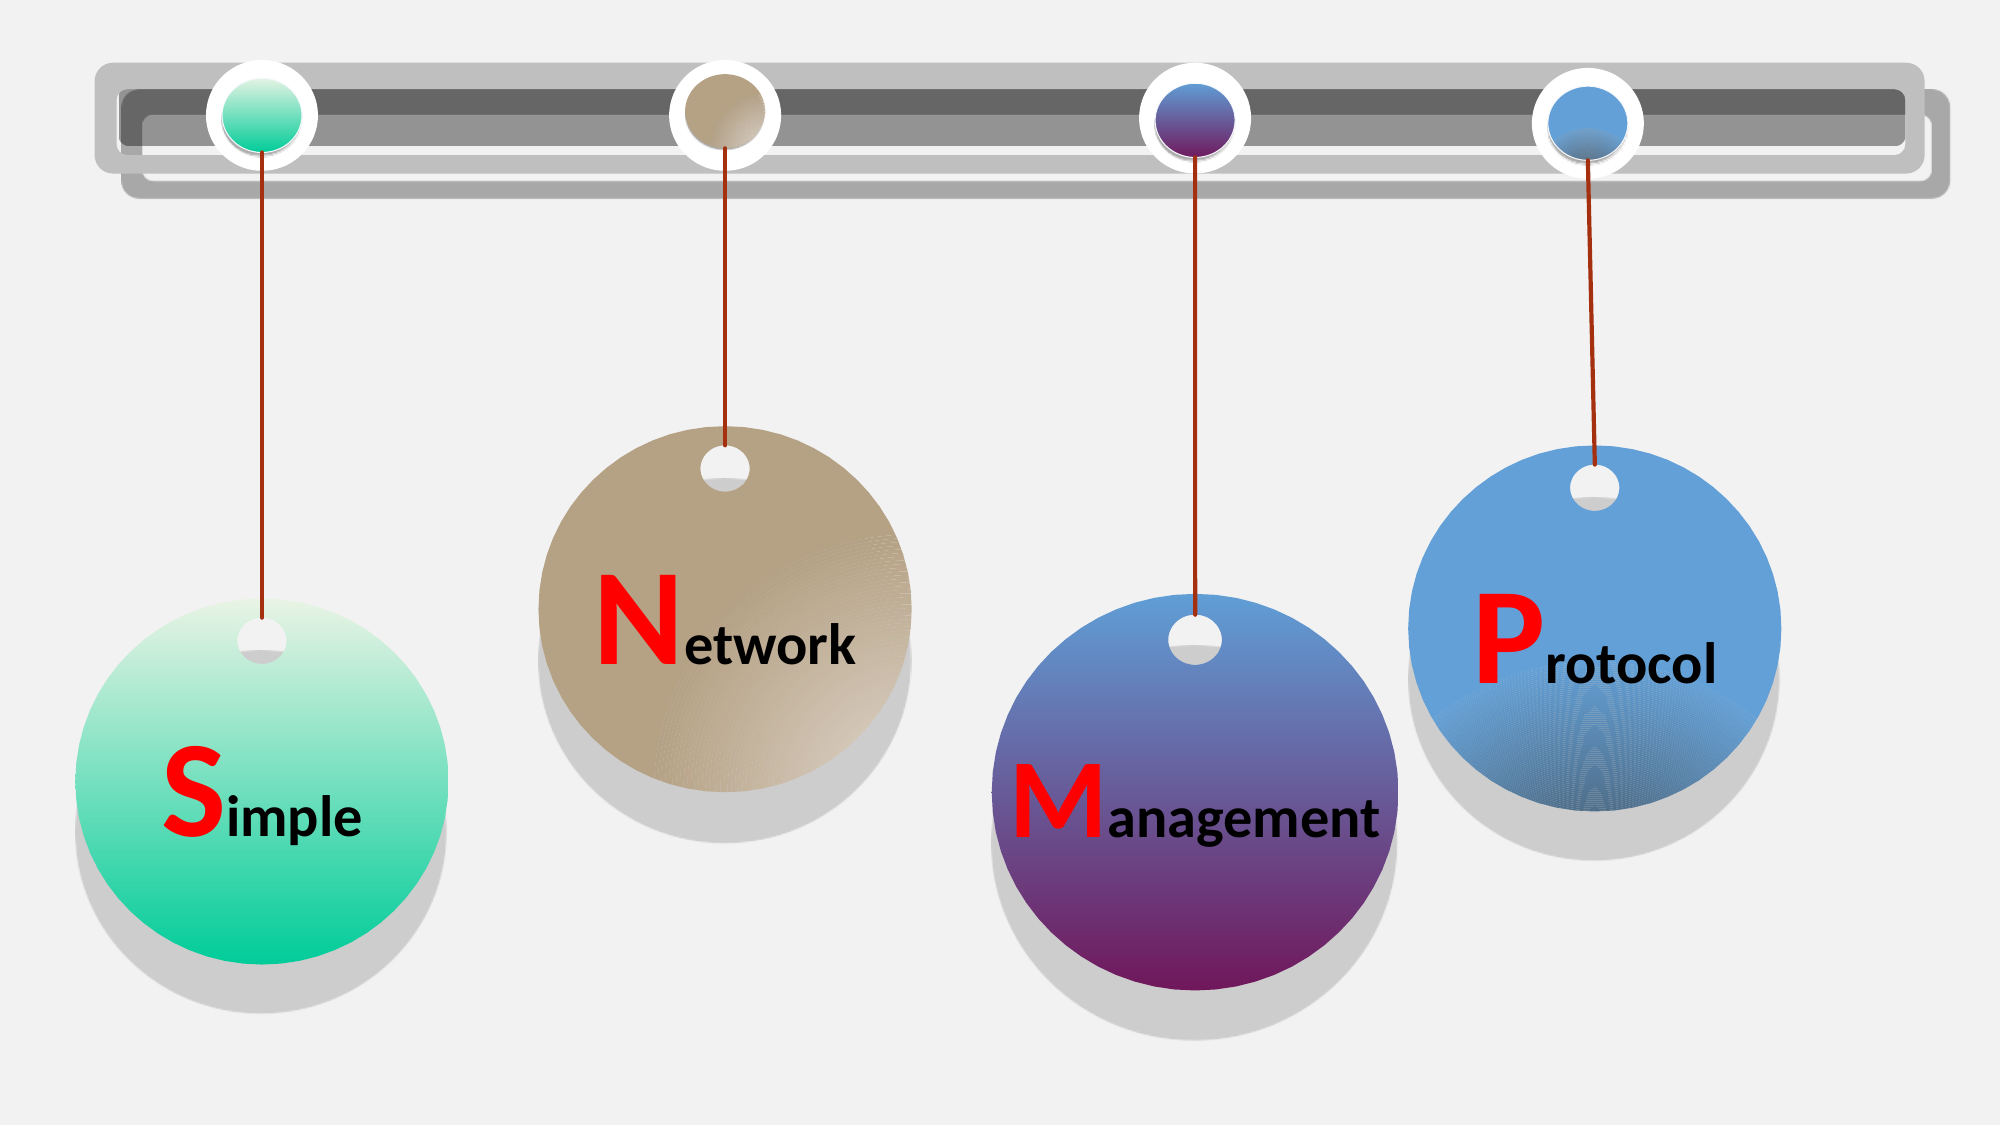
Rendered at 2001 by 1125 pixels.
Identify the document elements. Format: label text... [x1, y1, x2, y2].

text_box Protocol [1408, 445, 1782, 812]
text_box Management [991, 593, 1399, 991]
text_box [94, 60, 1925, 179]
text_box Simple [75, 598, 449, 965]
text_box Network [538, 426, 912, 793]
